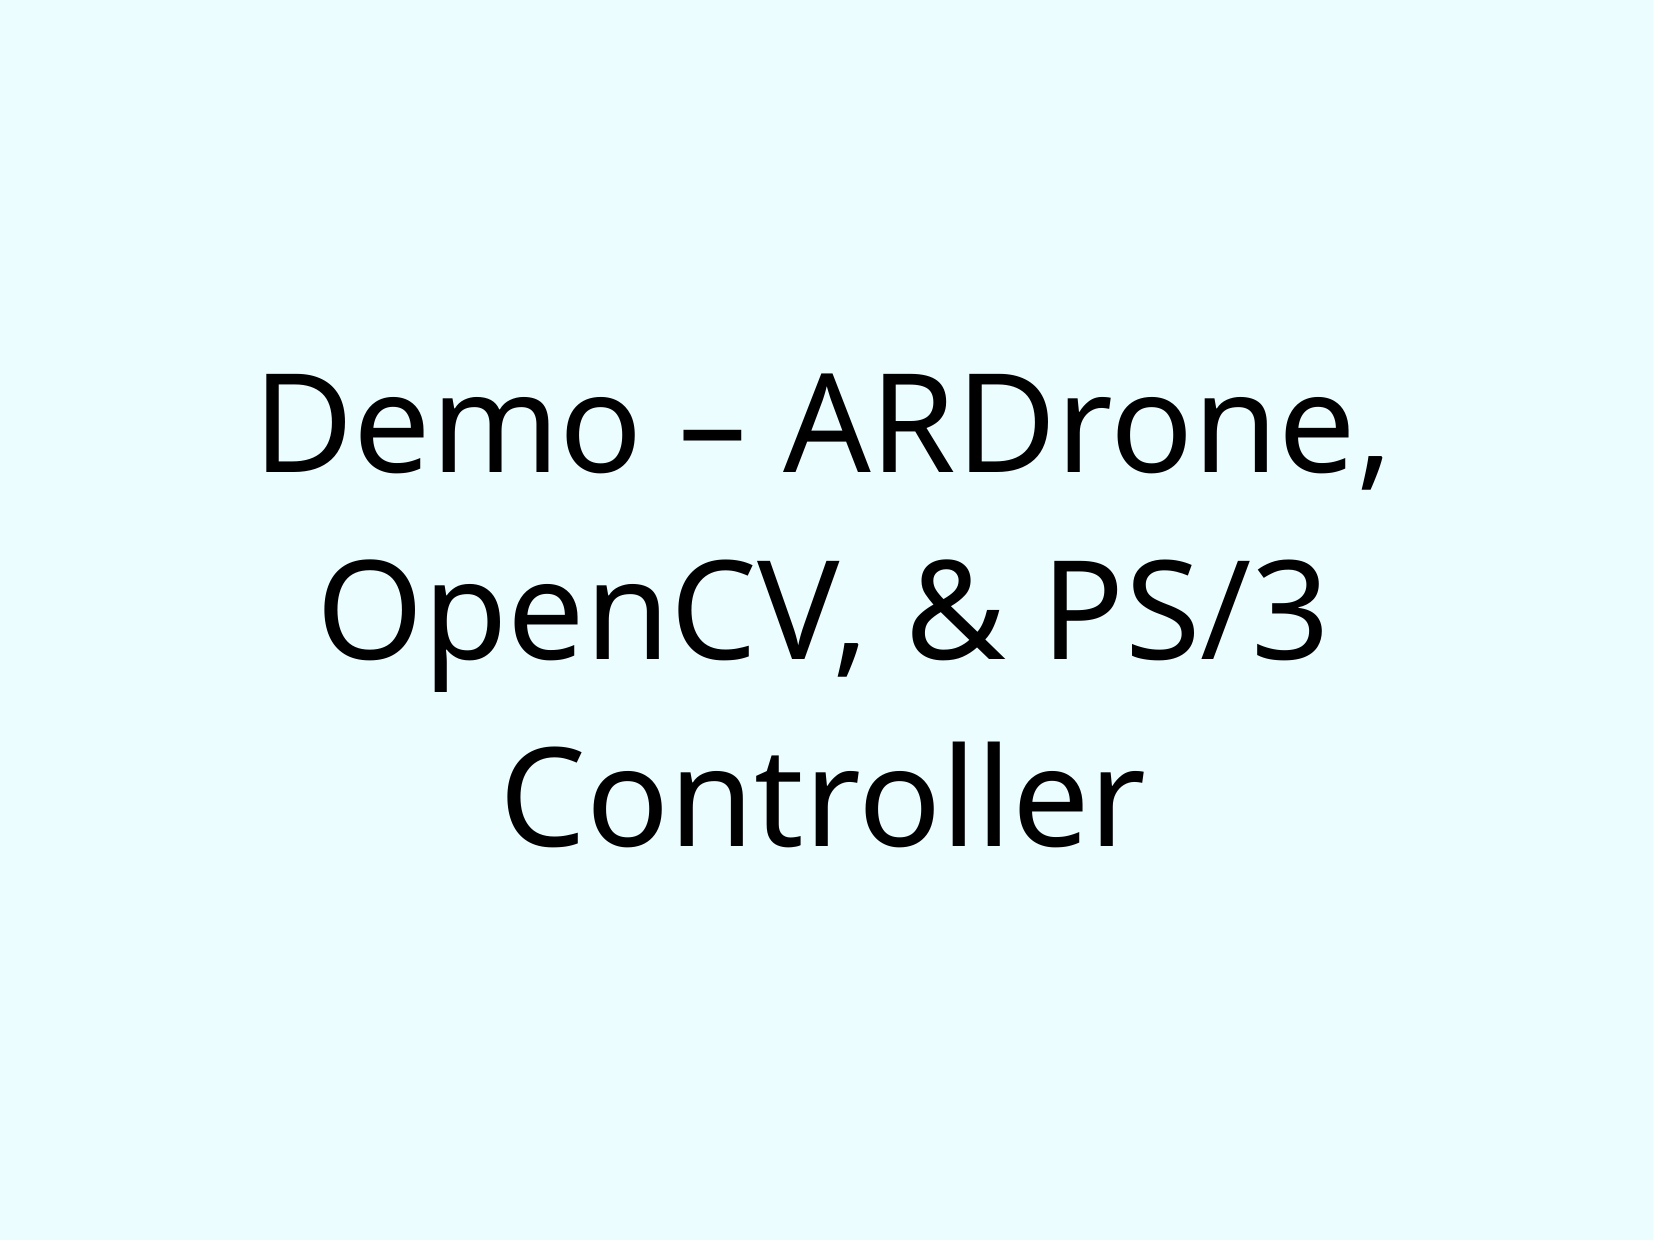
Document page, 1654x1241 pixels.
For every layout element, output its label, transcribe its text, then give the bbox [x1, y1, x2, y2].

text_box Demo – ARDrone, OpenCV, & PS/3 Controller [79, 69, 1568, 1144]
